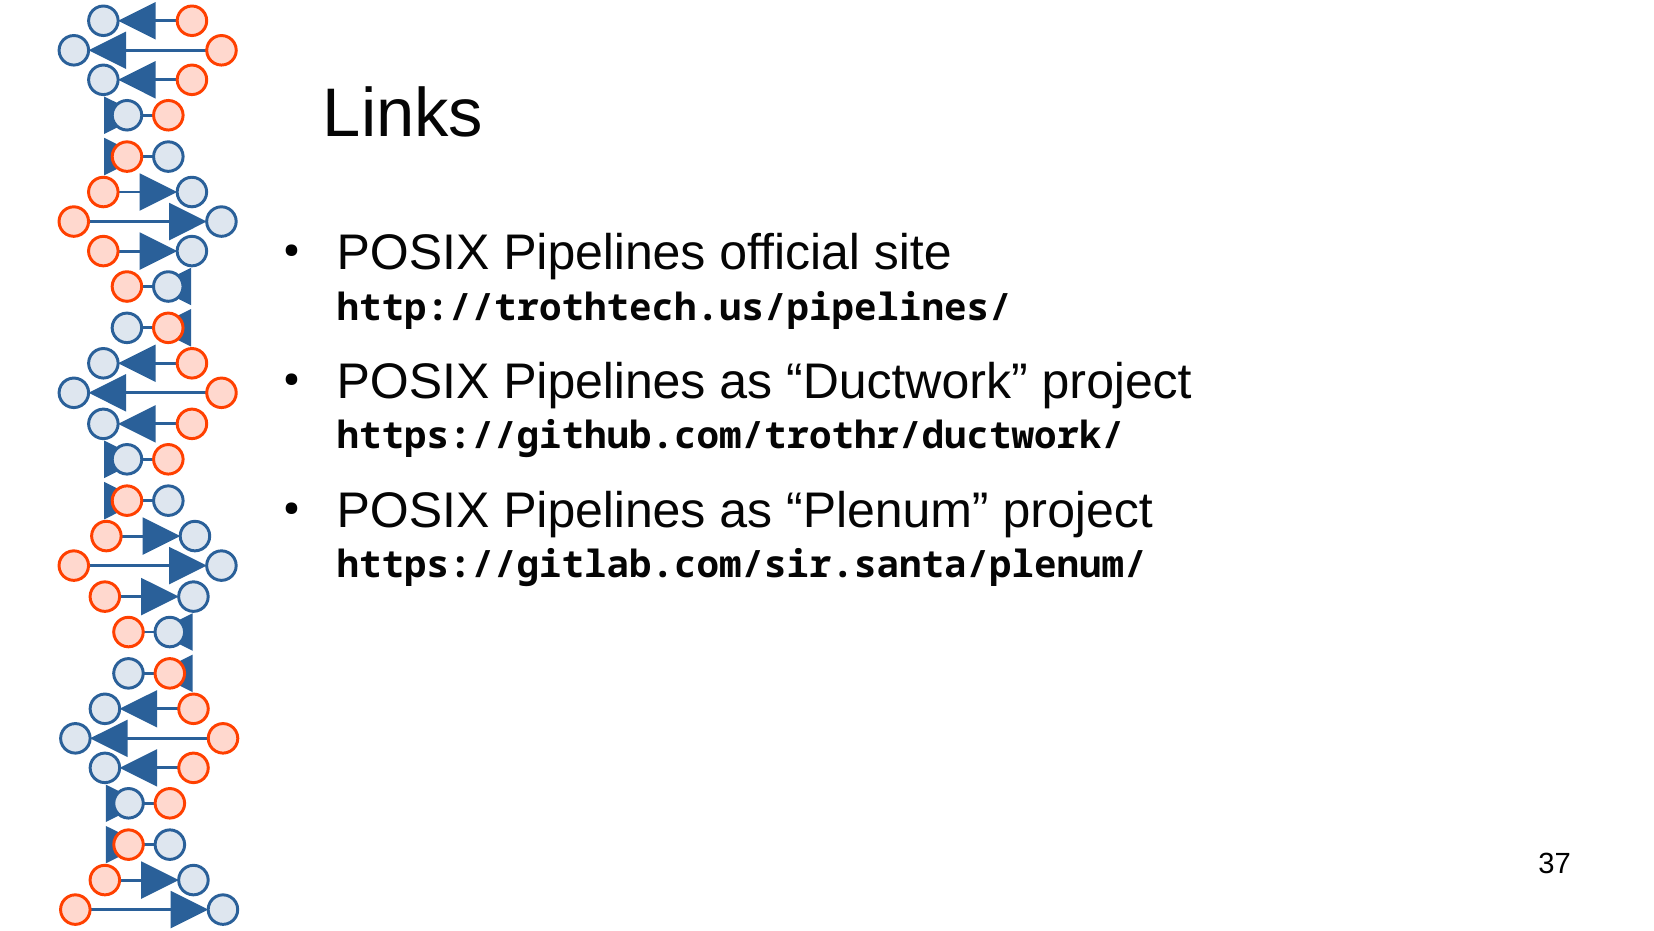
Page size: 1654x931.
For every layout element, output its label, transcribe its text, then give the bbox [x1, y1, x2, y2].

title Links [265, 35, 1595, 189]
list POSIX Pipelines official site http://trothtech.us/pipelines/ POSIX Pipelines as “Ductwork” project https://github.com/trothr/ductwork/ POSIX Pipelines as “Plenum” project https://gitlab.com/sir.santa/plenum/ [265, 224, 1595, 764]
